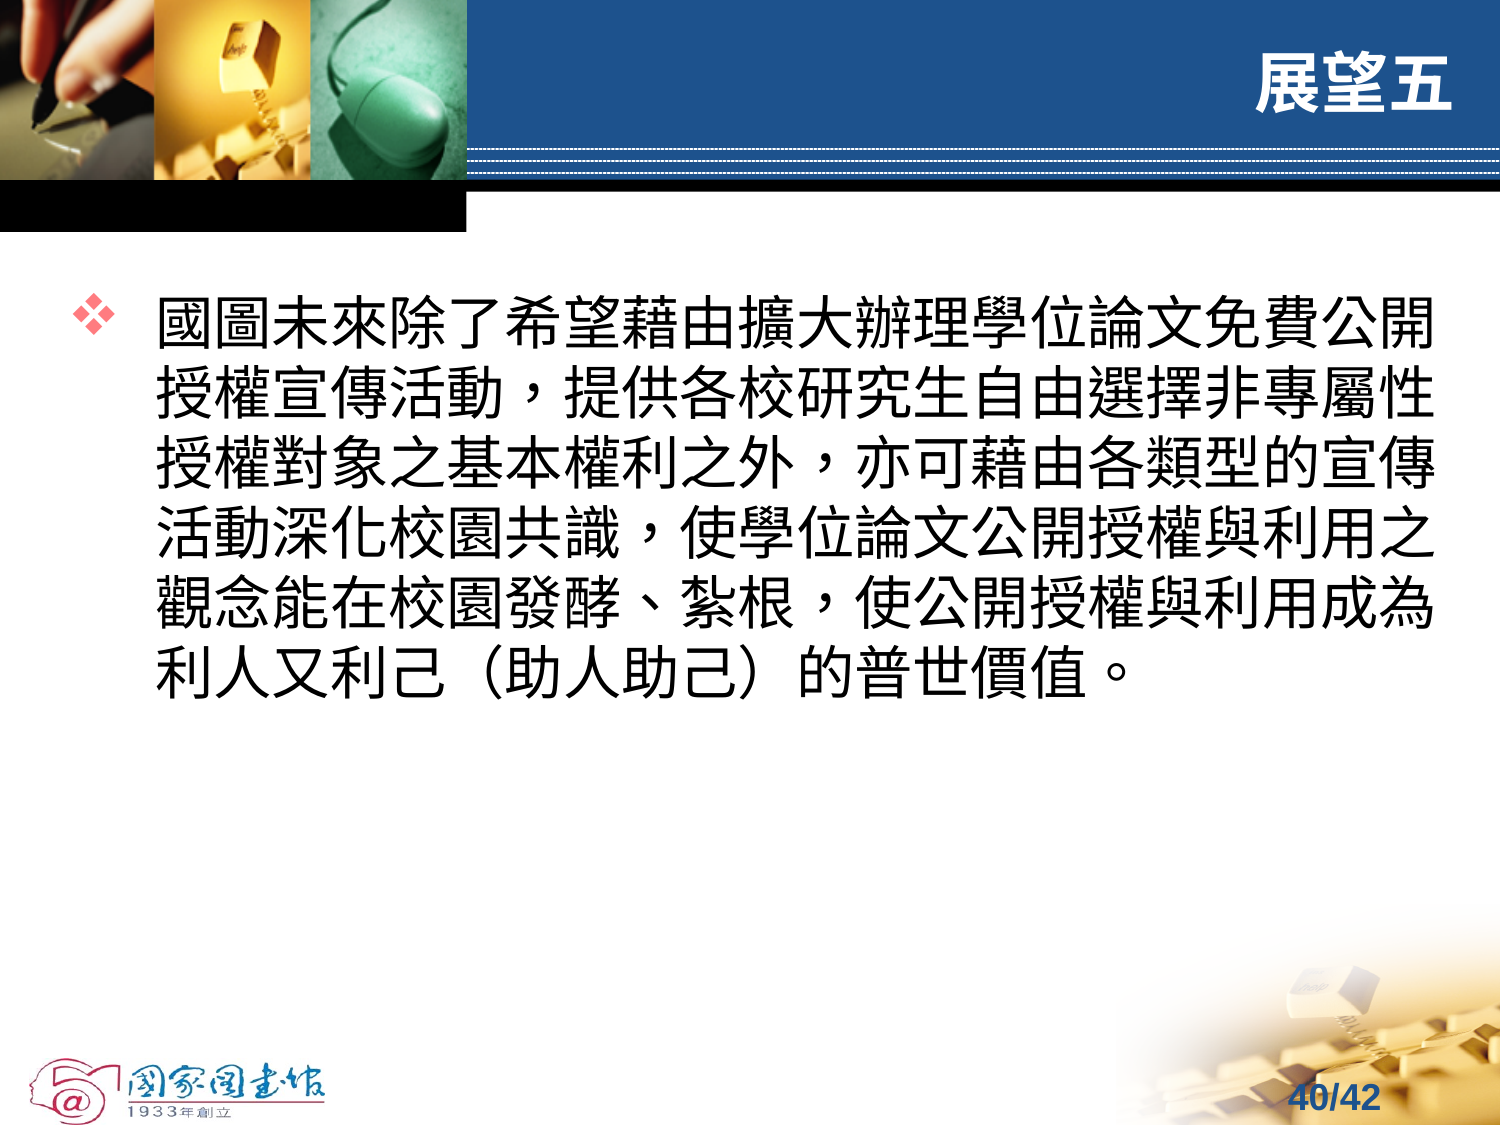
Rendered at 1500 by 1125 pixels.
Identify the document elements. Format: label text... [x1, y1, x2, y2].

list 國圖未來除了希望藉由擴大辦理學位論文免費公開授權宣傳活動，提供各校研究生自由選擇非專屬性授權對象之基本權利之外，亦可藉由各類型的宣傳活動深化校園共識，使學位論文公開授權與利用之觀念能在校園發酵、紮根，使公開授權與利用成為利人又利己（助人助己）的普世價值。 [53, 278, 1459, 870]
title 展望五 [466, 24, 1470, 138]
picture [29, 1058, 325, 1125]
